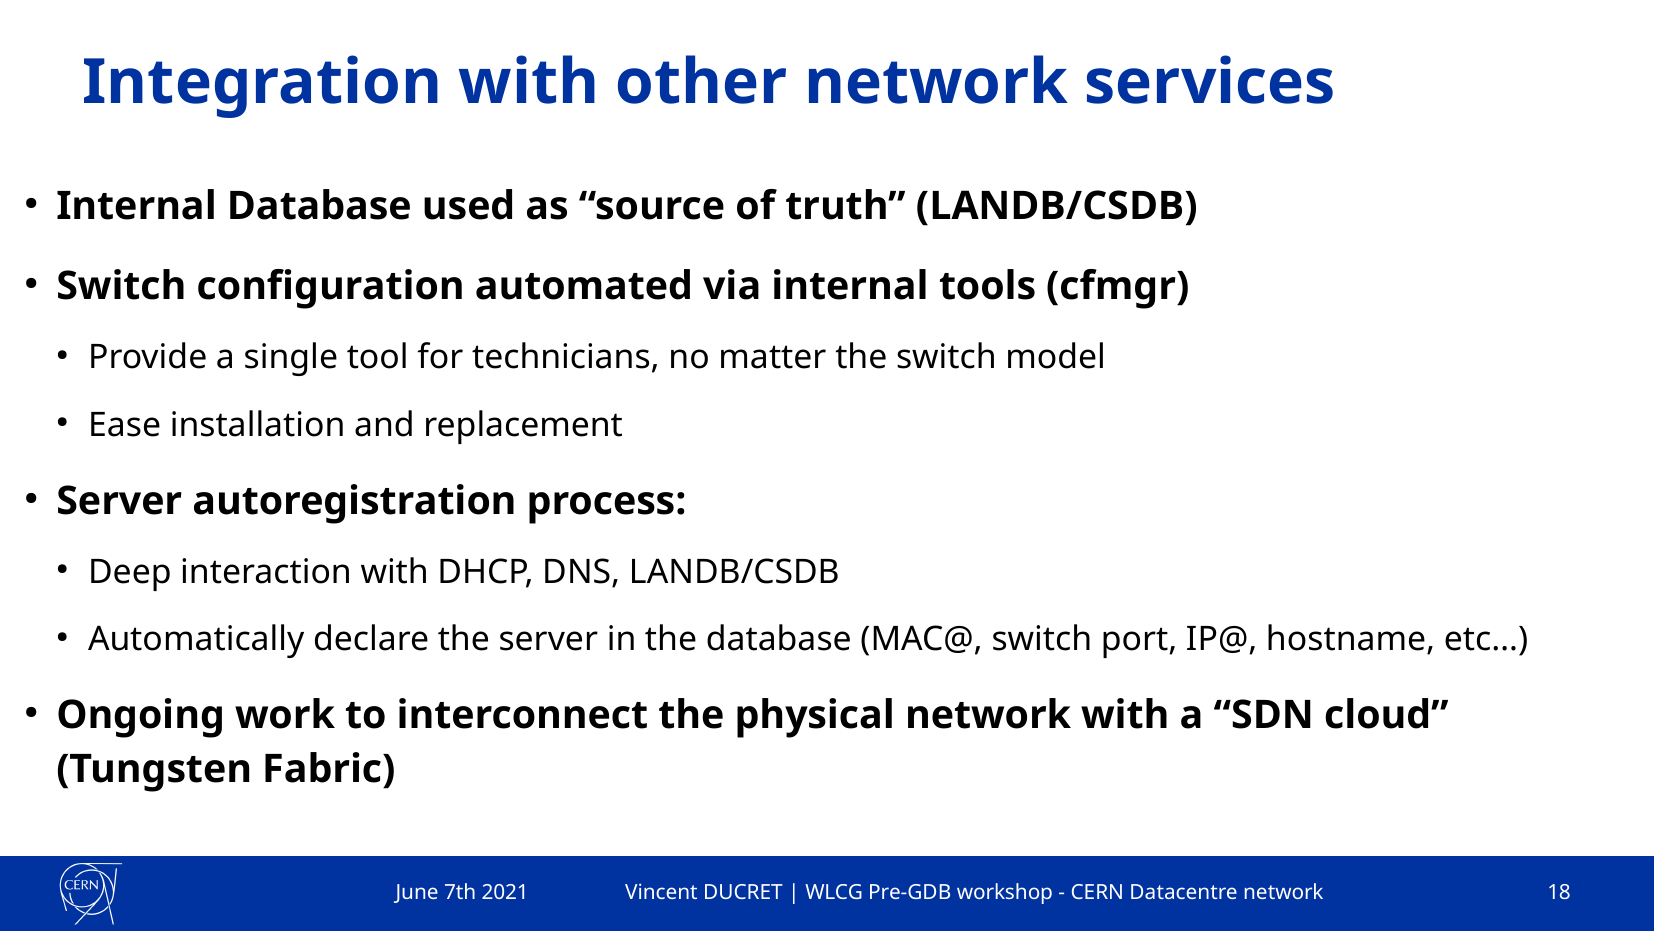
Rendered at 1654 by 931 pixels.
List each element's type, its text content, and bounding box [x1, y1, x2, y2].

title Integration with other network services [82, 37, 1571, 177]
picture [56, 859, 127, 928]
list Internal Database used as “source of truth” (LANDB/CSDB) Switch configuration automated via internal tools (cfmgr) Provide a single tool for technicians, no matter the switch model Ease installation and replacement Server autoregistration process: Deep interaction with DHCP, DNS, LANDB/CSDB Automatically declare the server in the database (MAC@, switch port, IP@, hostname, etc…) Ongoing work to interconnect the physical network with a “SDN cloud” (Tungsten Fabric) [24, 177, 1654, 795]
